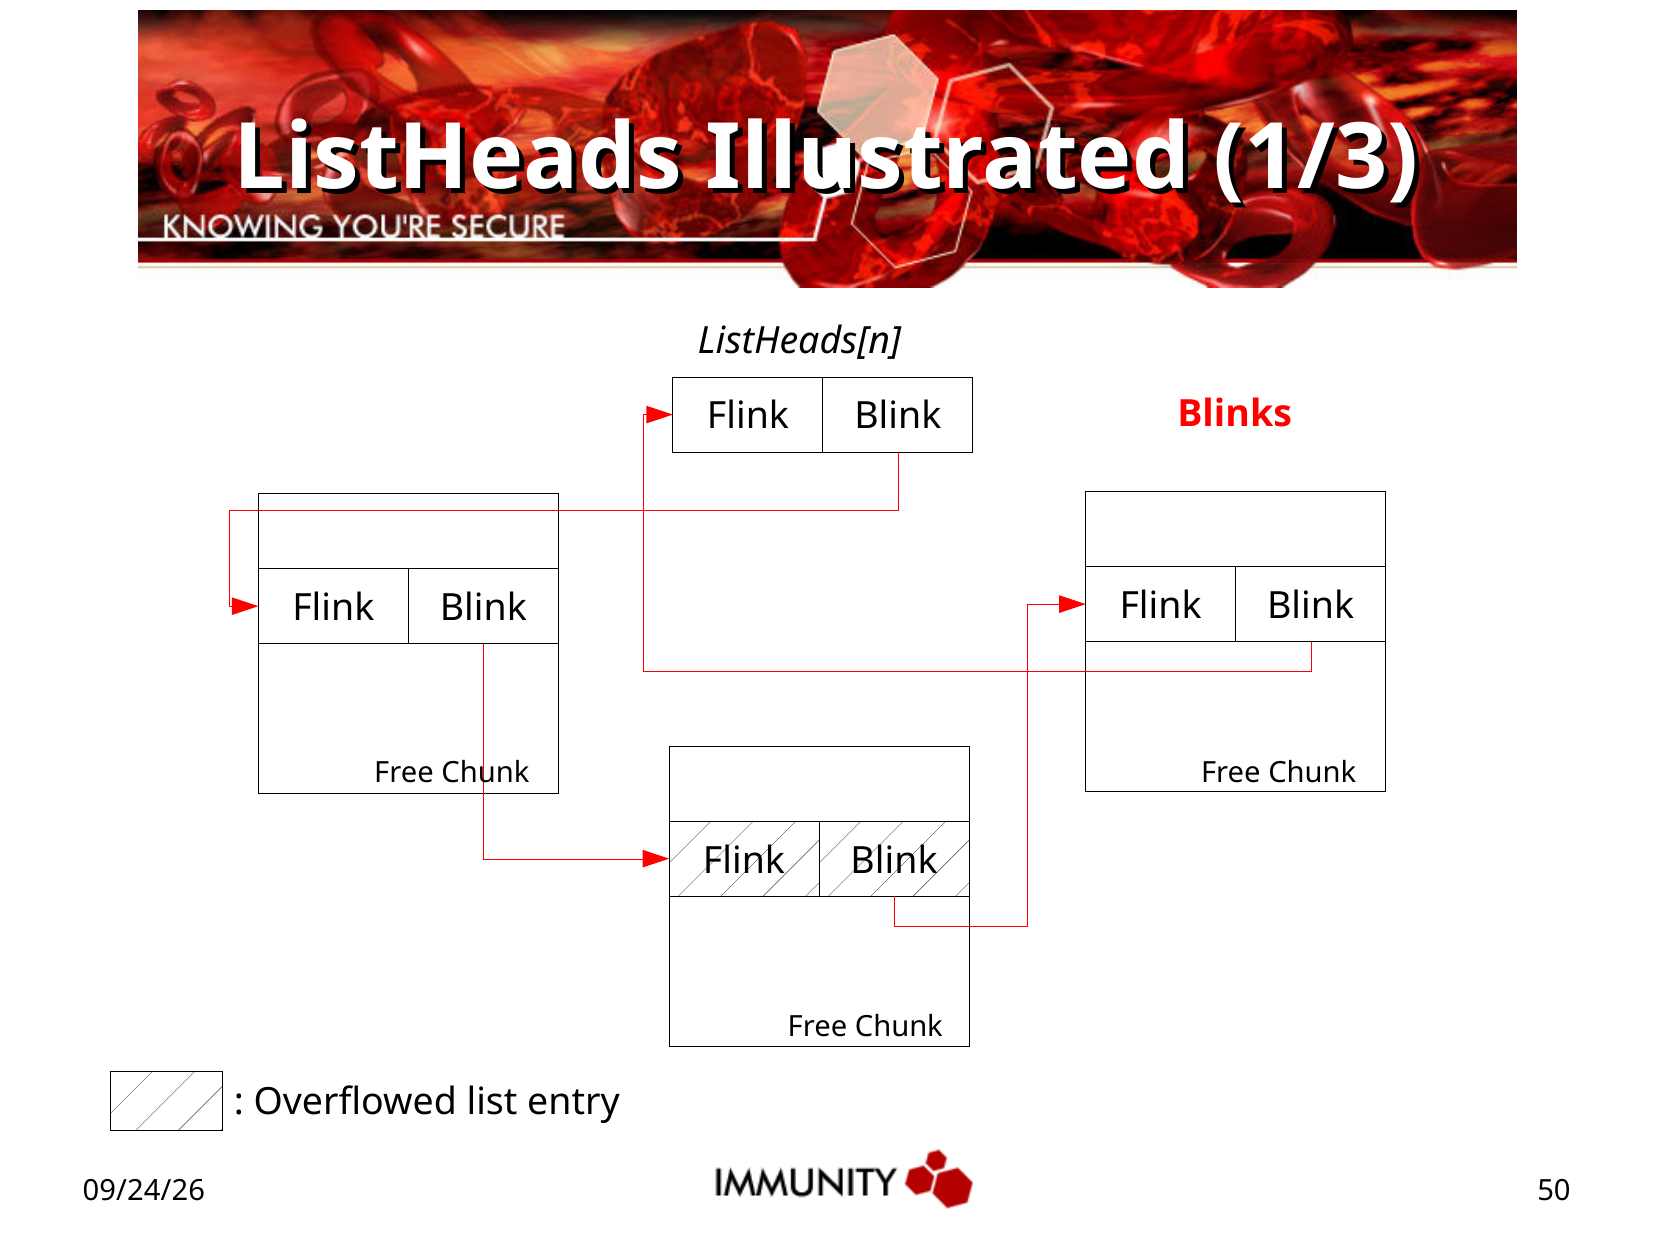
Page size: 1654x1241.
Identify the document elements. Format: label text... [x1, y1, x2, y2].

text_box Blink [822, 377, 973, 453]
text_box Blink [1235, 566, 1386, 642]
text_box Blink [408, 568, 559, 644]
text_box Free Chunk [1186, 744, 1392, 805]
text_box [110, 1071, 219, 1131]
text_box Flink [258, 568, 408, 644]
text_box Flink [1085, 566, 1235, 642]
picture [138, 257, 1517, 288]
text_box Free Chunk [359, 744, 565, 805]
text_box Blink [819, 821, 970, 897]
text_box Flink [672, 377, 822, 453]
picture [694, 1130, 984, 1235]
text_box : Overflowed list entry [219, 1066, 727, 1141]
title ListHeads Illustrated (1/3) [82, 49, 1571, 257]
text_box Flink [669, 821, 819, 897]
text_box Blinks [1162, 378, 1320, 452]
picture [138, 10, 1517, 49]
text_box ListHeads[n] [682, 305, 964, 380]
text_box Free Chunk [772, 998, 979, 1059]
